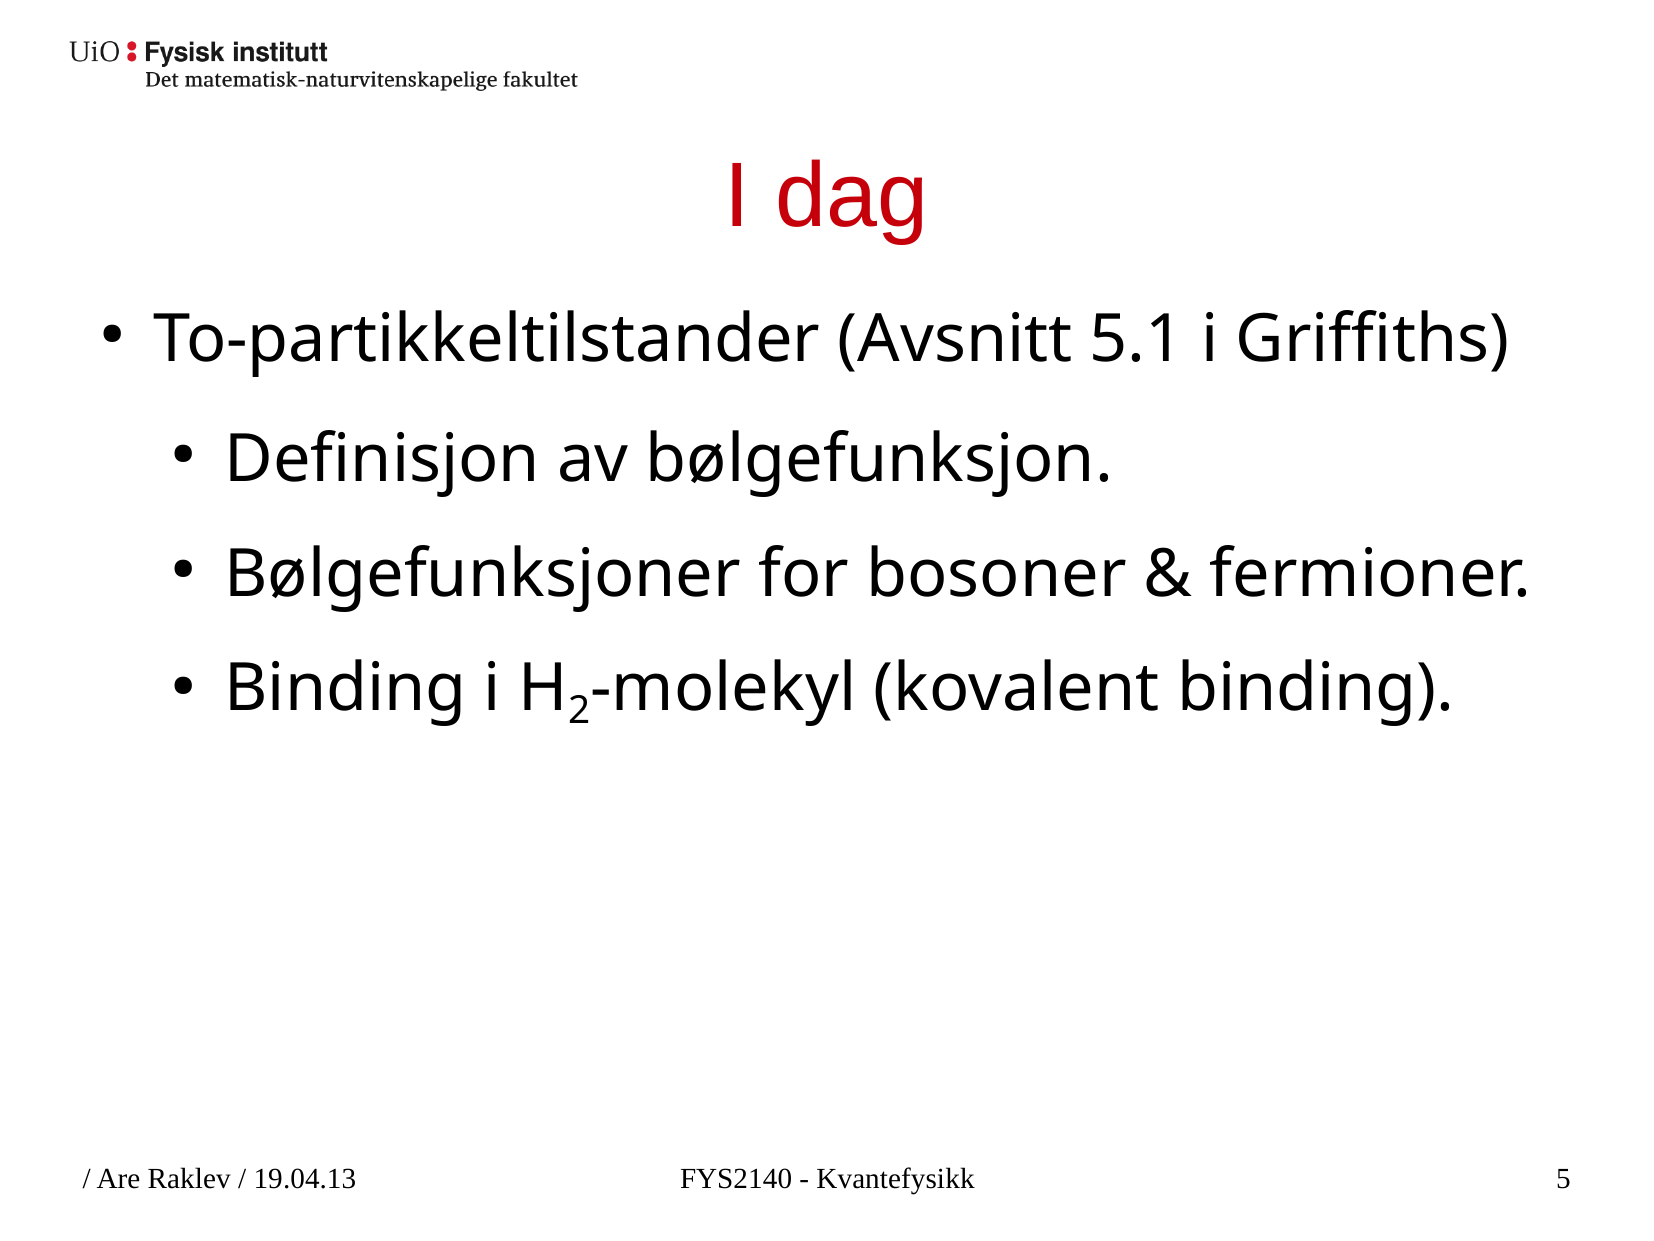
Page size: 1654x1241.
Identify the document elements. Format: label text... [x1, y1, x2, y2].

title I dag [82, 90, 1571, 290]
list To-partikkeltilstander (Avsnitt 5.1 i Griffiths) Definisjon av bølgefunksjon. Bølgefunksjoner for bosoner & fermioner. Binding i H2-molekyl (kovalent binding). [82, 290, 1613, 1094]
picture [68, 37, 581, 93]
